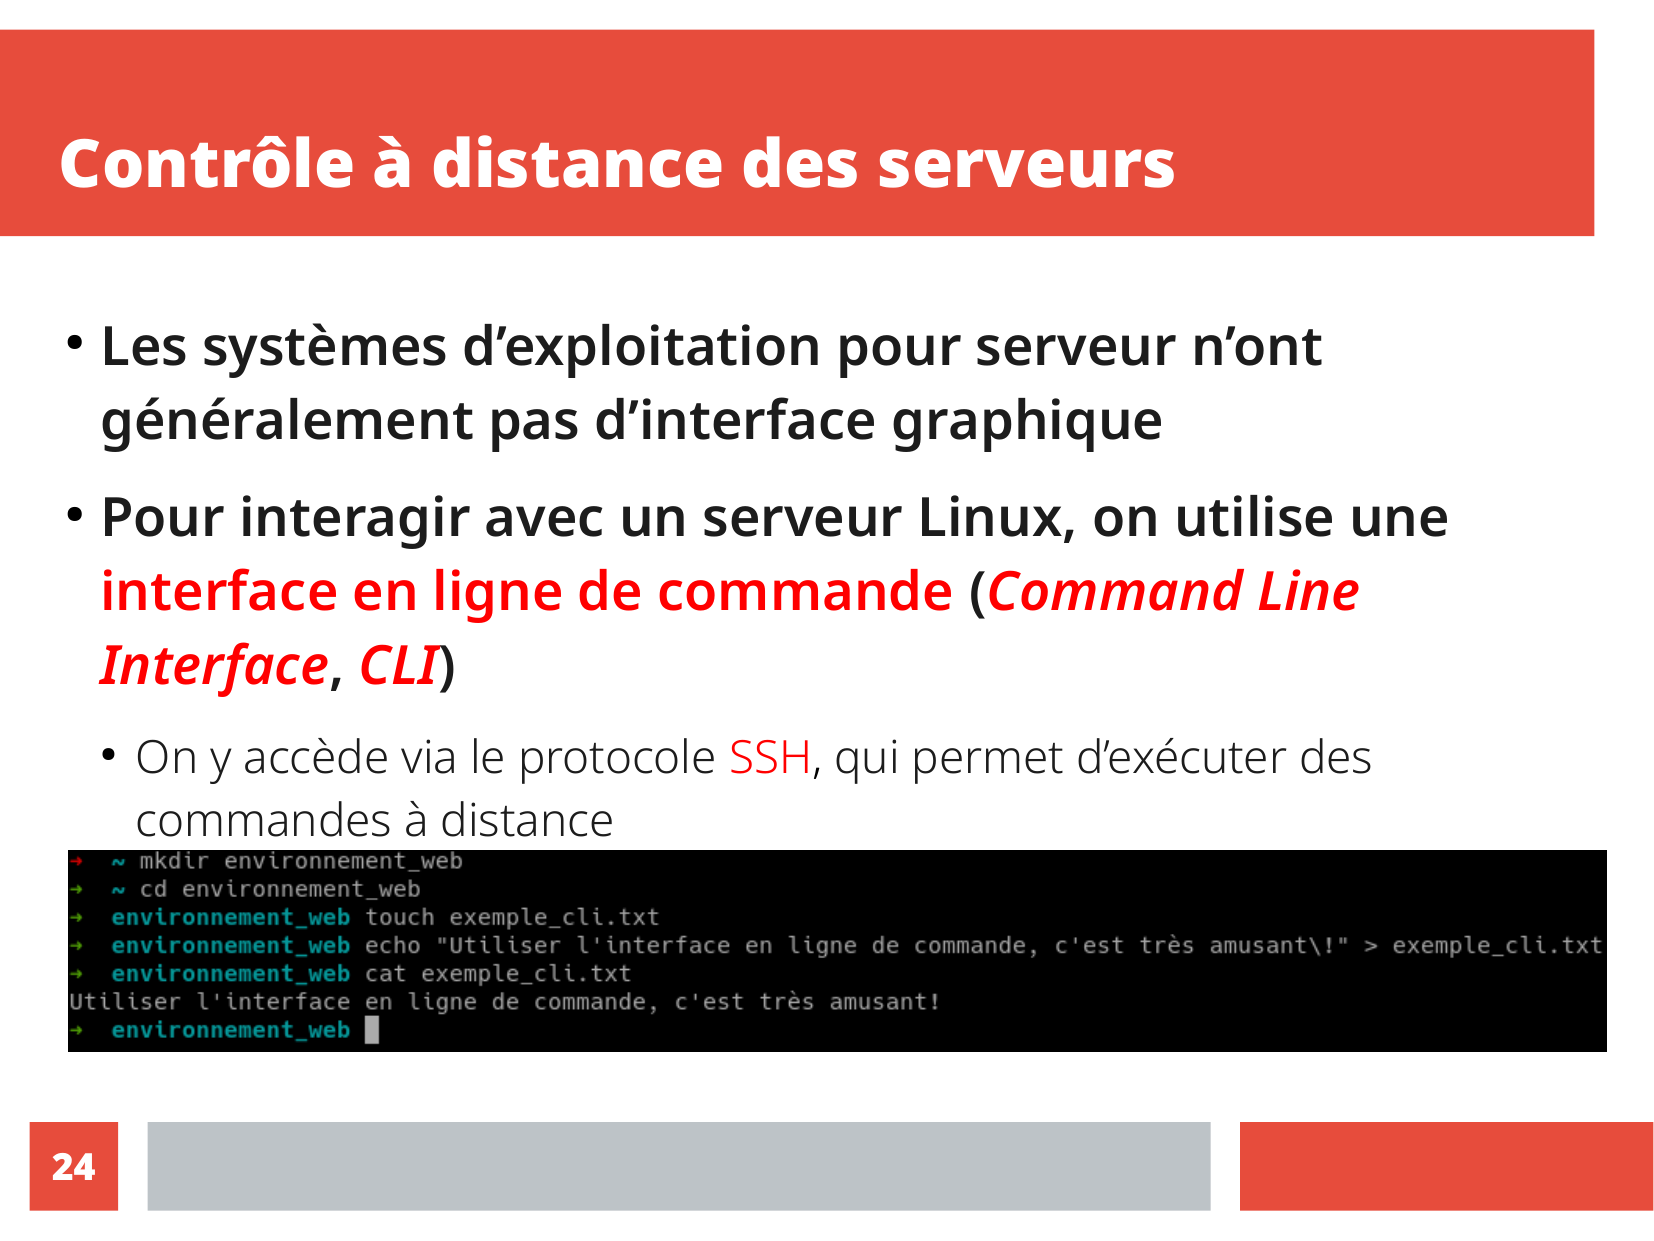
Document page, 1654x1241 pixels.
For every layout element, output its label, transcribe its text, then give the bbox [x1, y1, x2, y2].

picture [68, 850, 1607, 1052]
list Les systèmes d’exploitation pour serveur n’ont généralement pas d’interface graphique Pour interagir avec un serveur Linux, on utilise une interface en ligne de commande (Command Line Interface, CLI) On y accède via le protocole SSH, qui permet d’exécuter des commandes à distance [64, 307, 1571, 898]
title Contrôle à distance des serveurs [59, 59, 1595, 207]
